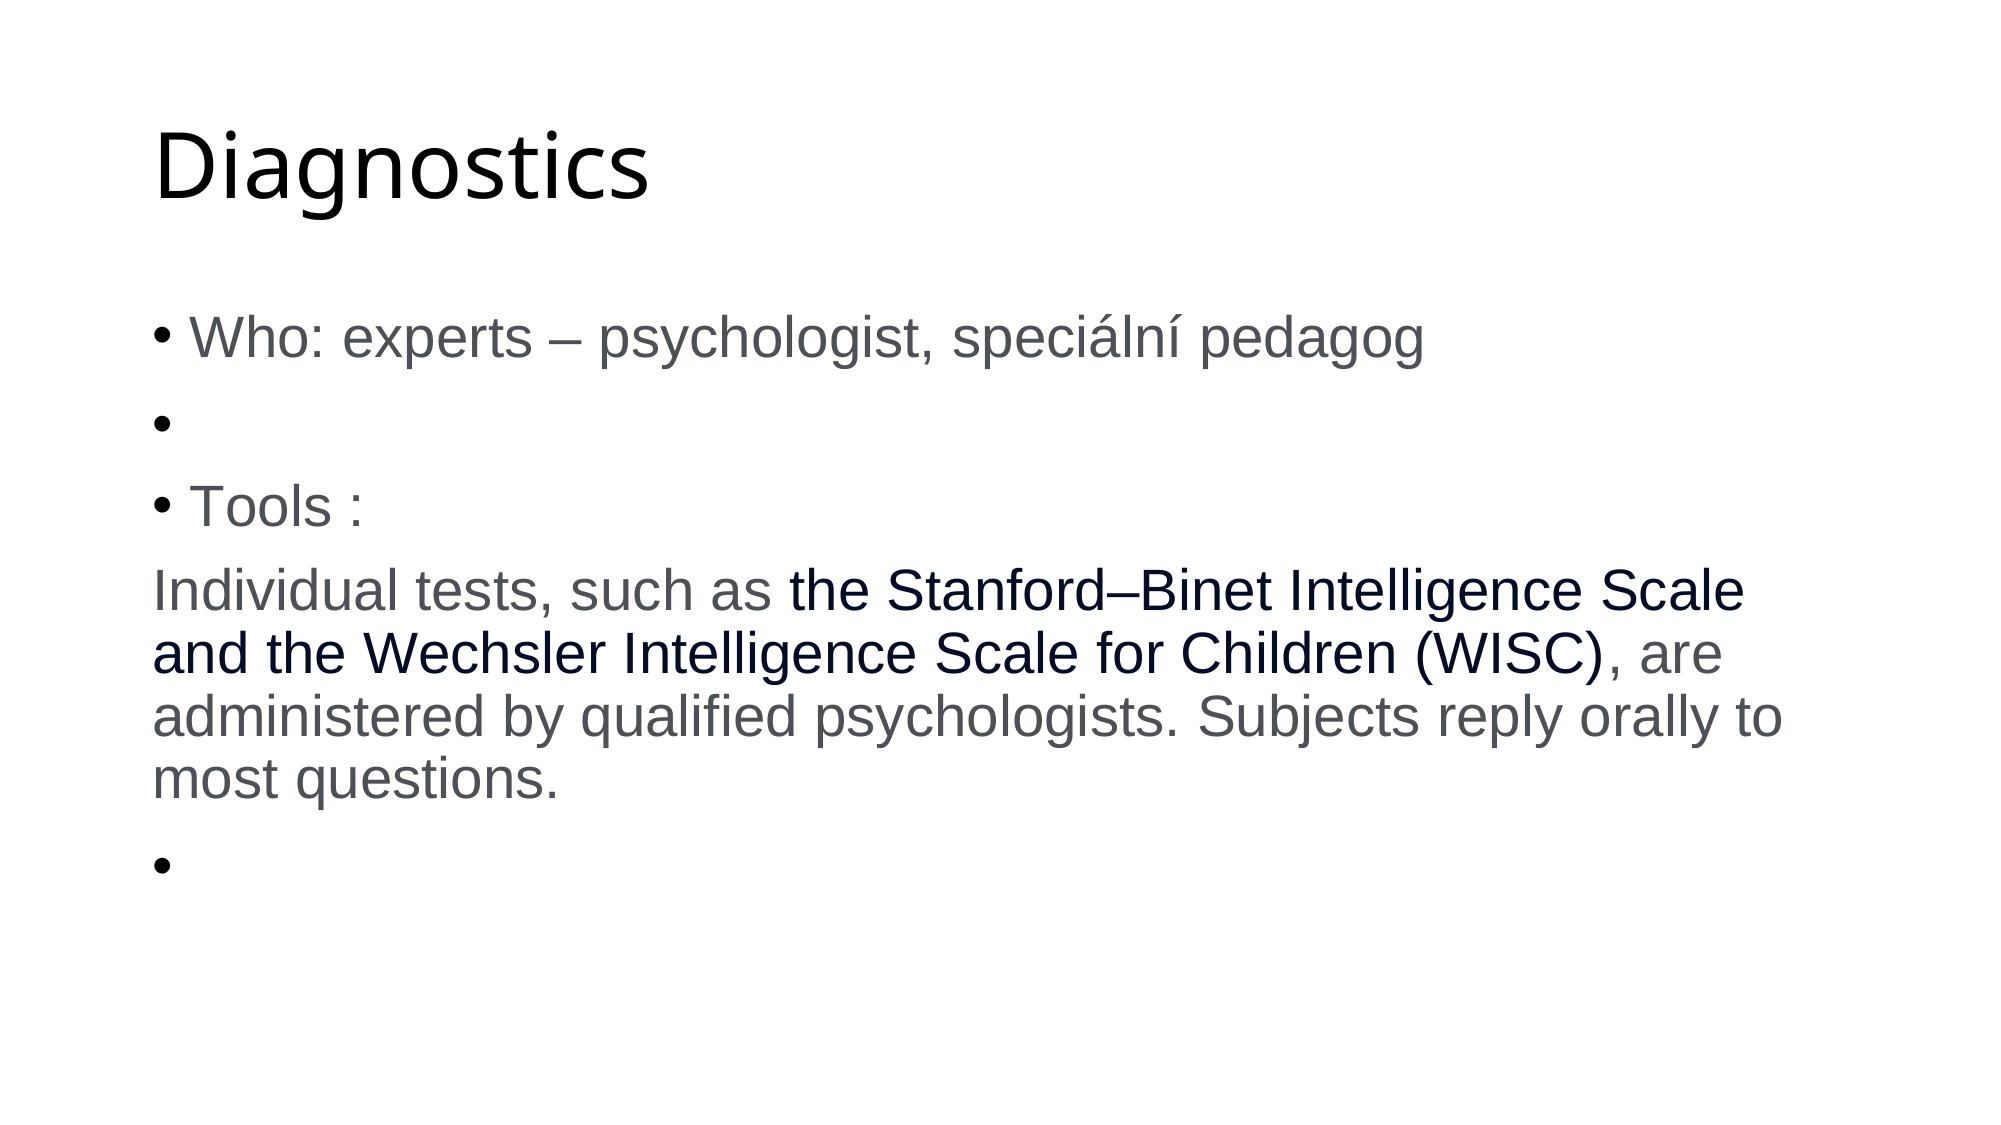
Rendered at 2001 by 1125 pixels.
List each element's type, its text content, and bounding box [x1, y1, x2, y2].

list Who: experts – psychologist, speciální pedagog Tools : Individual tests, such as the Stanford–Binet Intelligence Scale and the Wechsler Intelligence Scale for Children (WISC), are administered by qualified psychologists. Subjects reply orally to most questions. [137, 299, 1863, 1014]
title Diagnostics [137, 59, 1863, 278]
